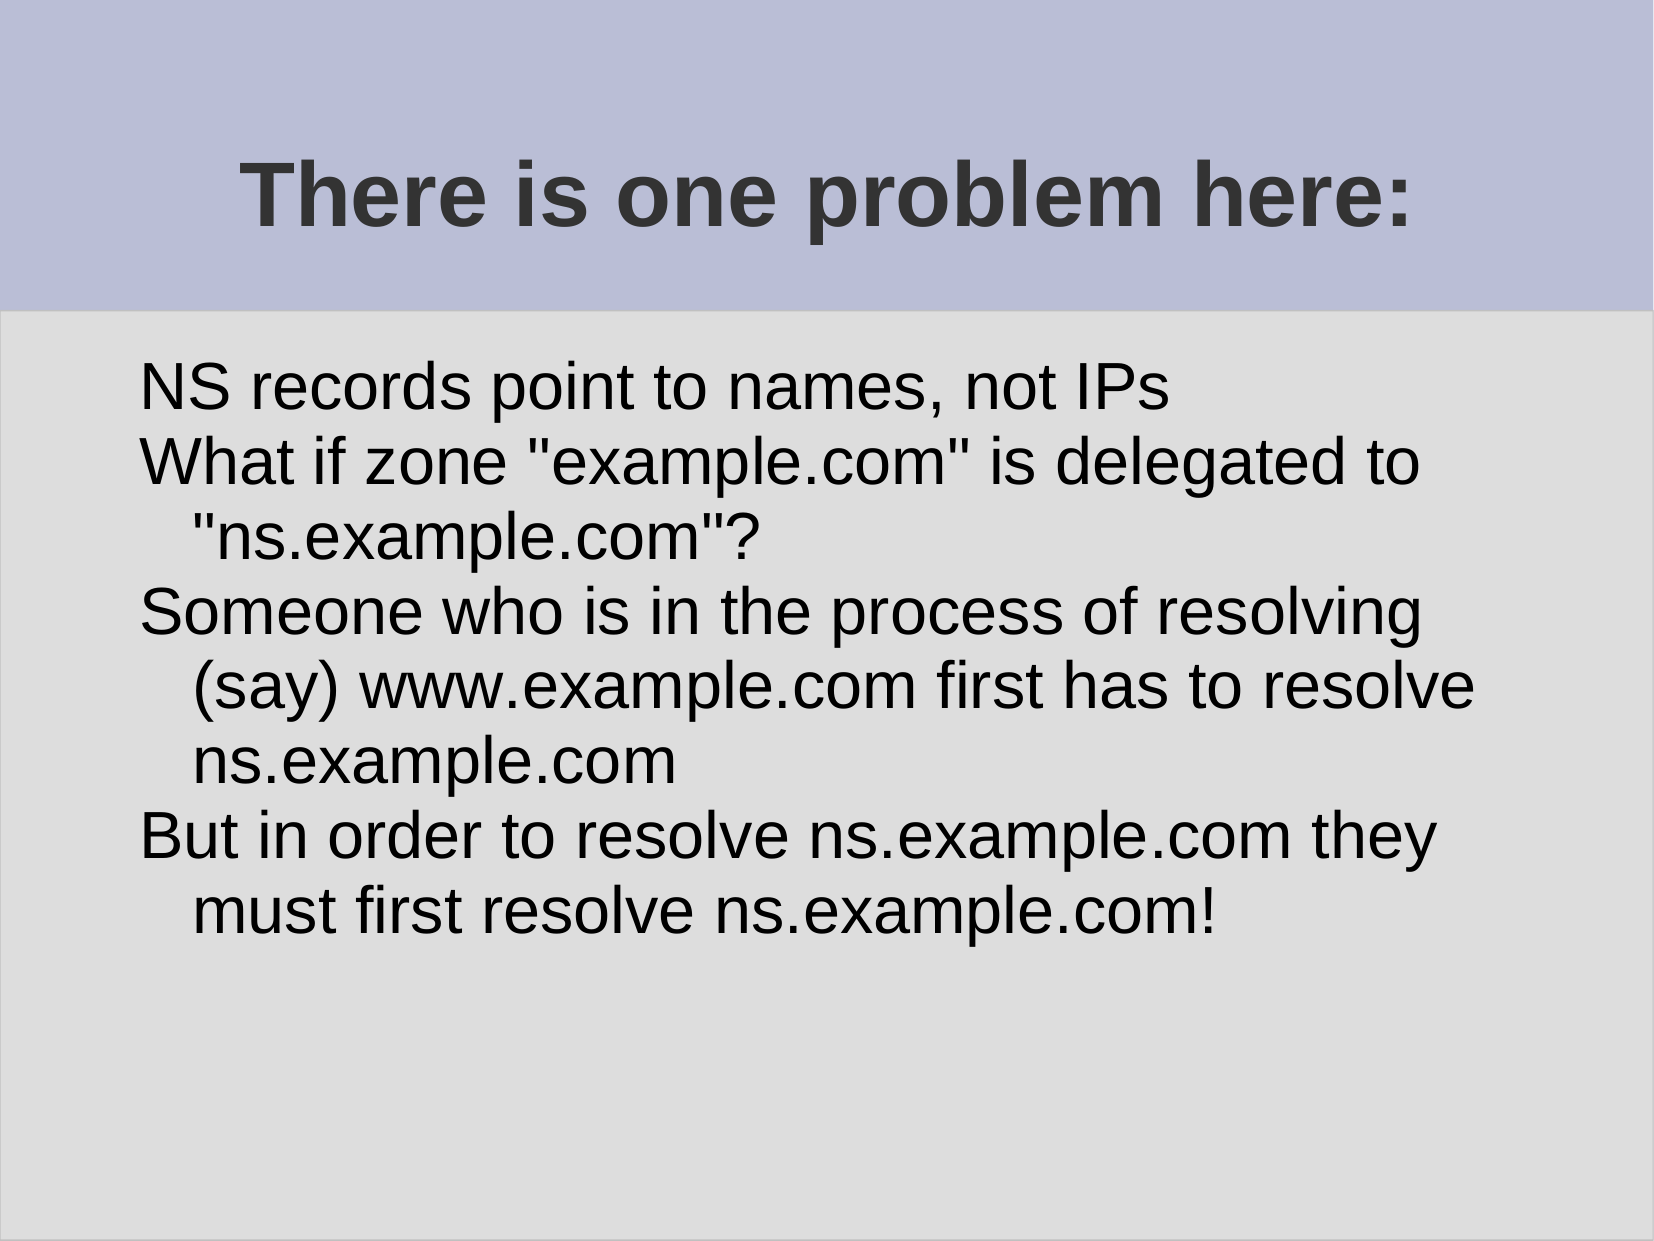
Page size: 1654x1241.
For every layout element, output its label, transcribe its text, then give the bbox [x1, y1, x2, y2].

title There is one problem here: [121, 91, 1534, 299]
list NS records point to names, not IPs What if zone "example.com" is delegated to "ns.example.com"? Someone who is in the process of resolving (say) www.example.com first has to resolve ns.example.com But in order to resolve ns.example.com they must first resolve ns.example.com! [121, 344, 1534, 1127]
